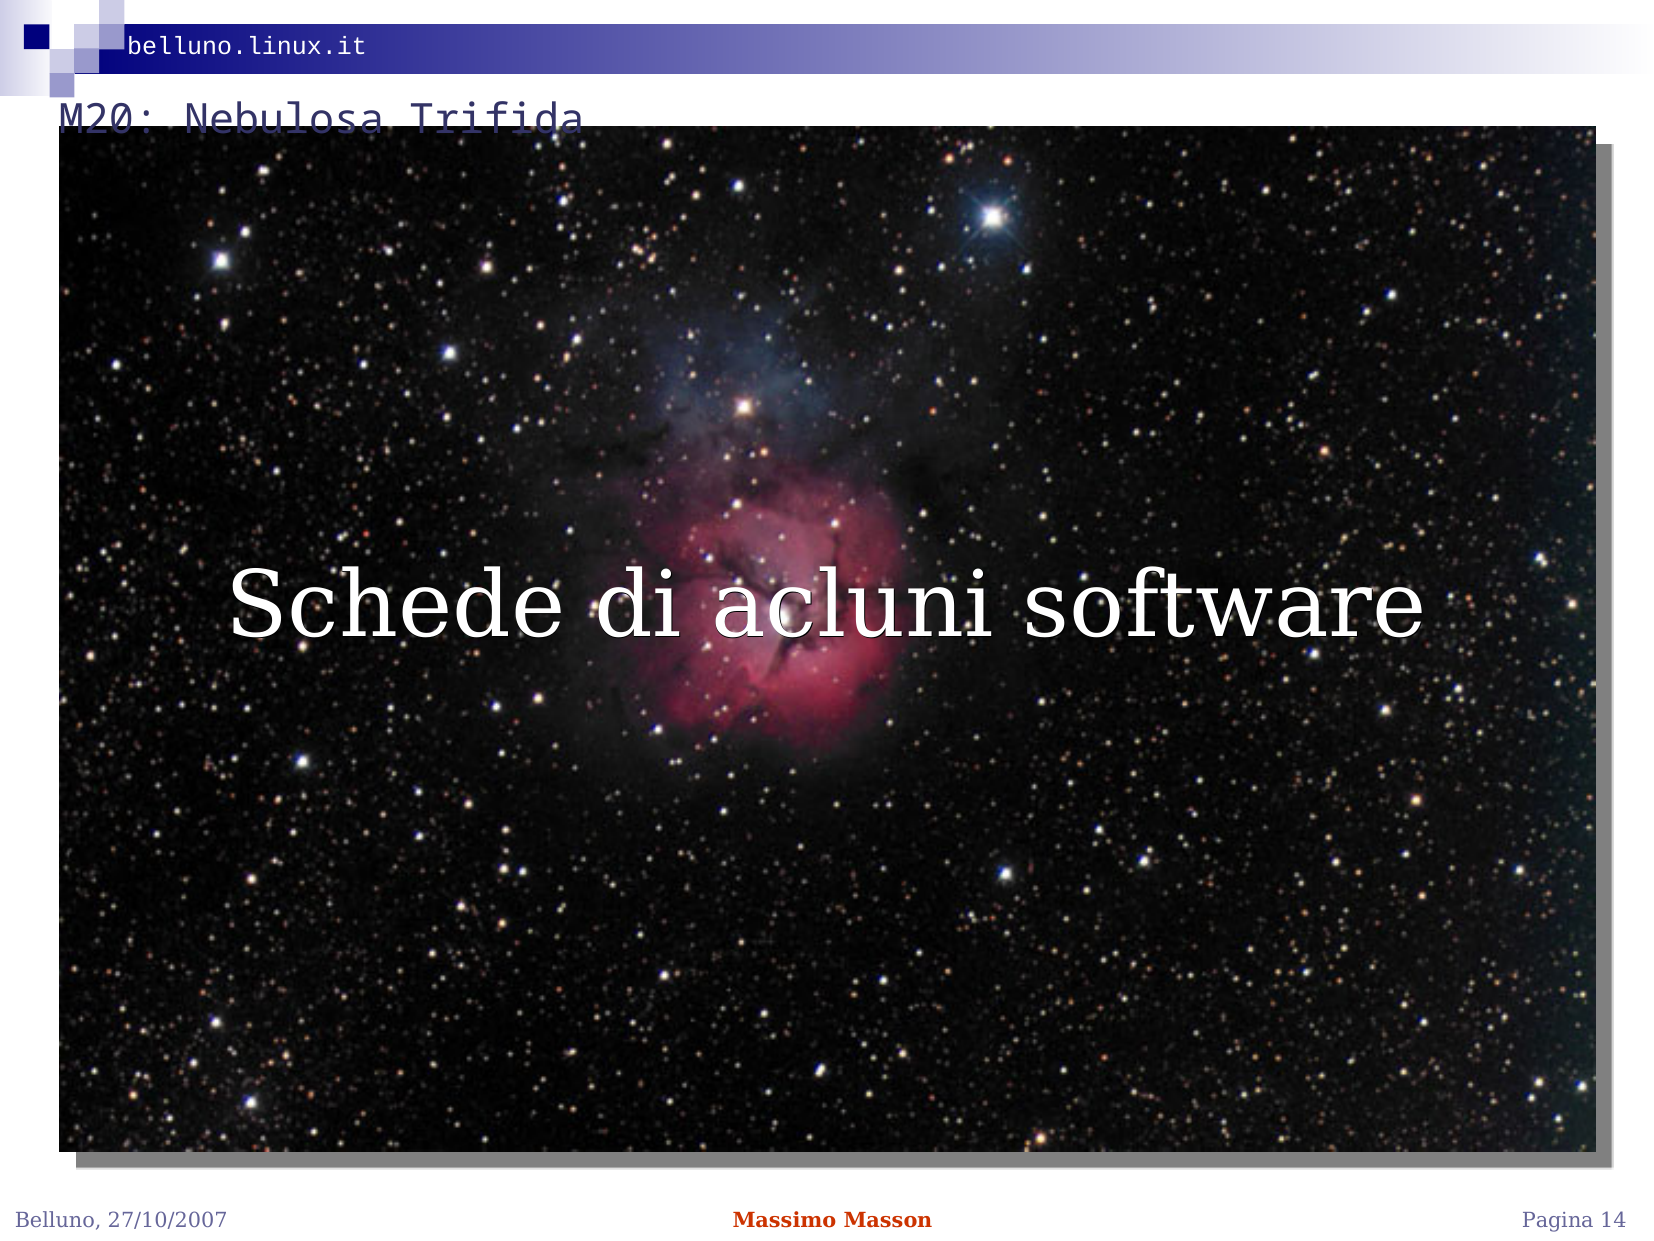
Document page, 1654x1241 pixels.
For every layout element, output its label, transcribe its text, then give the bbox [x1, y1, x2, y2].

title Schede di acluni software [0, 501, 1654, 709]
picture [59, 709, 1596, 1152]
picture [59, 126, 1596, 501]
text_box M20: Nebulosa Trifida [59, 88, 709, 138]
